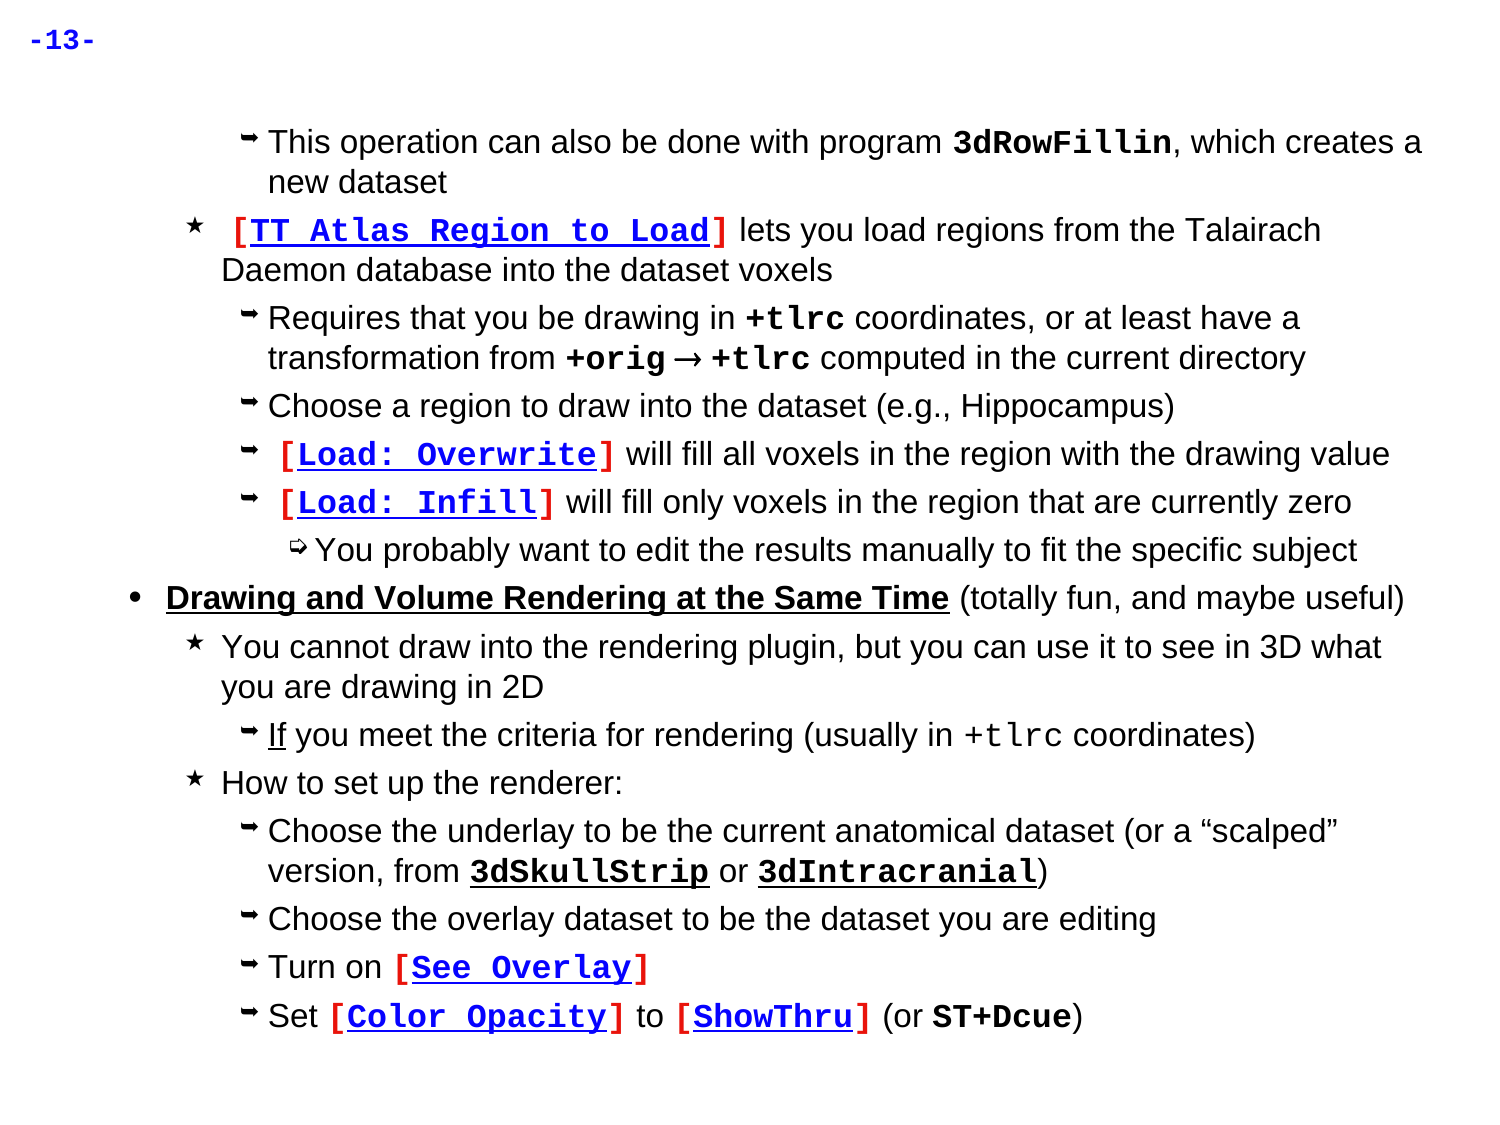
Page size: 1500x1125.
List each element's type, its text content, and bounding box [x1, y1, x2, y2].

list This operation can also be done with program 3dRowFillin, which creates a new dataset [TT Atlas Region to Load] lets you load regions from the Talairach Daemon database into the dataset voxels Requires that you be drawing in +tlrc coordinates, or at least have a transformation from +orig  +tlrc computed in the current directory Choose a region to draw into the dataset (e.g., Hippocampus) [Load: Overwrite] will fill all voxels in the region with the drawing value [Load: Infill] will fill only voxels in the region that are currently zero You probably want to edit the results manually to fit the specific subject Drawing and Volume Rendering at the Same Time (totally fun, and maybe useful) You cannot draw into the rendering plugin, but you can use it to see in 3D what you are drawing in 2D If you meet the criteria for rendering (usually in +tlrc coordinates) How to set up the renderer: Choose the underlay to be the current anatomical dataset (or a “scalped” version, from 3dSkullStrip or 3dIntracranial) Choose the overlay dataset to be the dataset you are editing Turn on [See Overlay] Set [Color Opacity] to [ShowThru] (or ST+Dcue) [112, 112, 1450, 1063]
